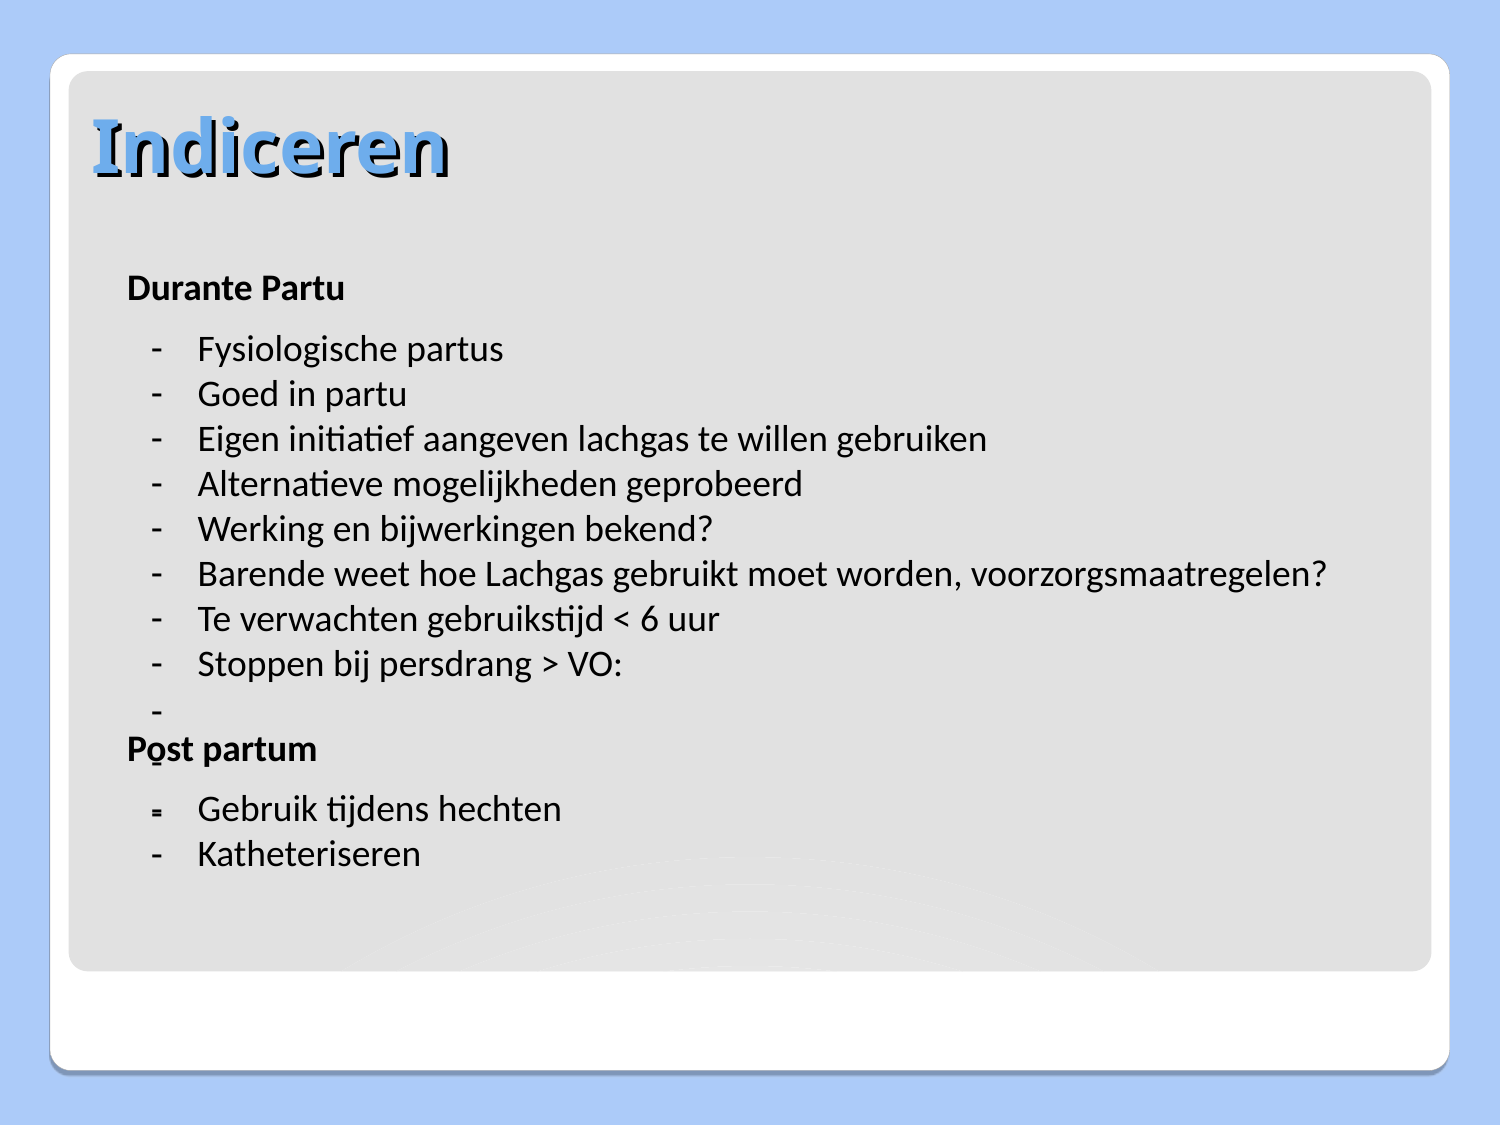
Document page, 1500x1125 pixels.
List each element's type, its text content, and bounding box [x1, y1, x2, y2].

title Indiceren [76, 78, 1420, 197]
text_box Gebruik tijdens hechten Katheteriseren [135, 776, 1424, 883]
text_box Post partum [112, 716, 526, 777]
text_box Durante Partu [112, 255, 585, 316]
text_box Fysiologische partus Goed in partu Eigen initiatief aangeven lachgas te willen gebruiken Alternatieve mogelijkheden geprobeerd Werking en bijwerkingen bekend? Barende weet hoe Lachgas gebruikt moet worden, voorzorgsmaatregelen? Te verwachten gebruikstijd < 6 uur Stoppen bij persdrang > VO: [135, 315, 1353, 776]
